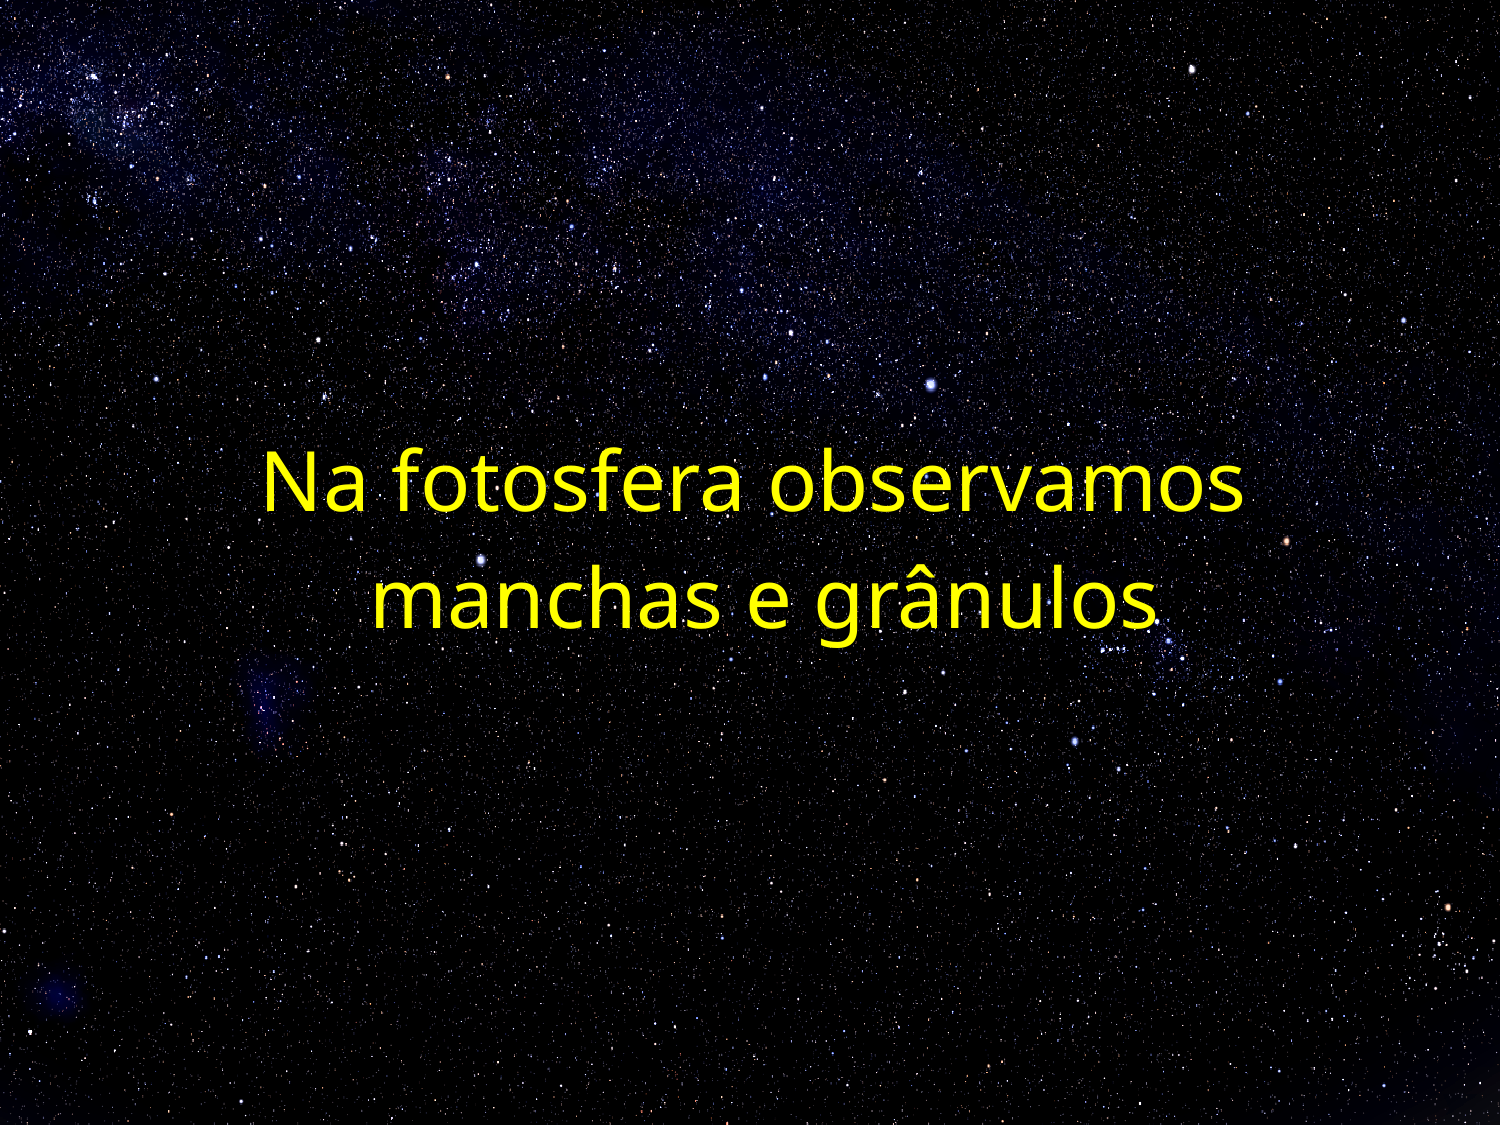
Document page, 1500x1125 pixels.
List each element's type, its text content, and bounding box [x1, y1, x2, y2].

subtitle Na fotosfera observamos manchas e grânulos [29, 420, 1500, 799]
picture [0, 0, 1500, 1125]
